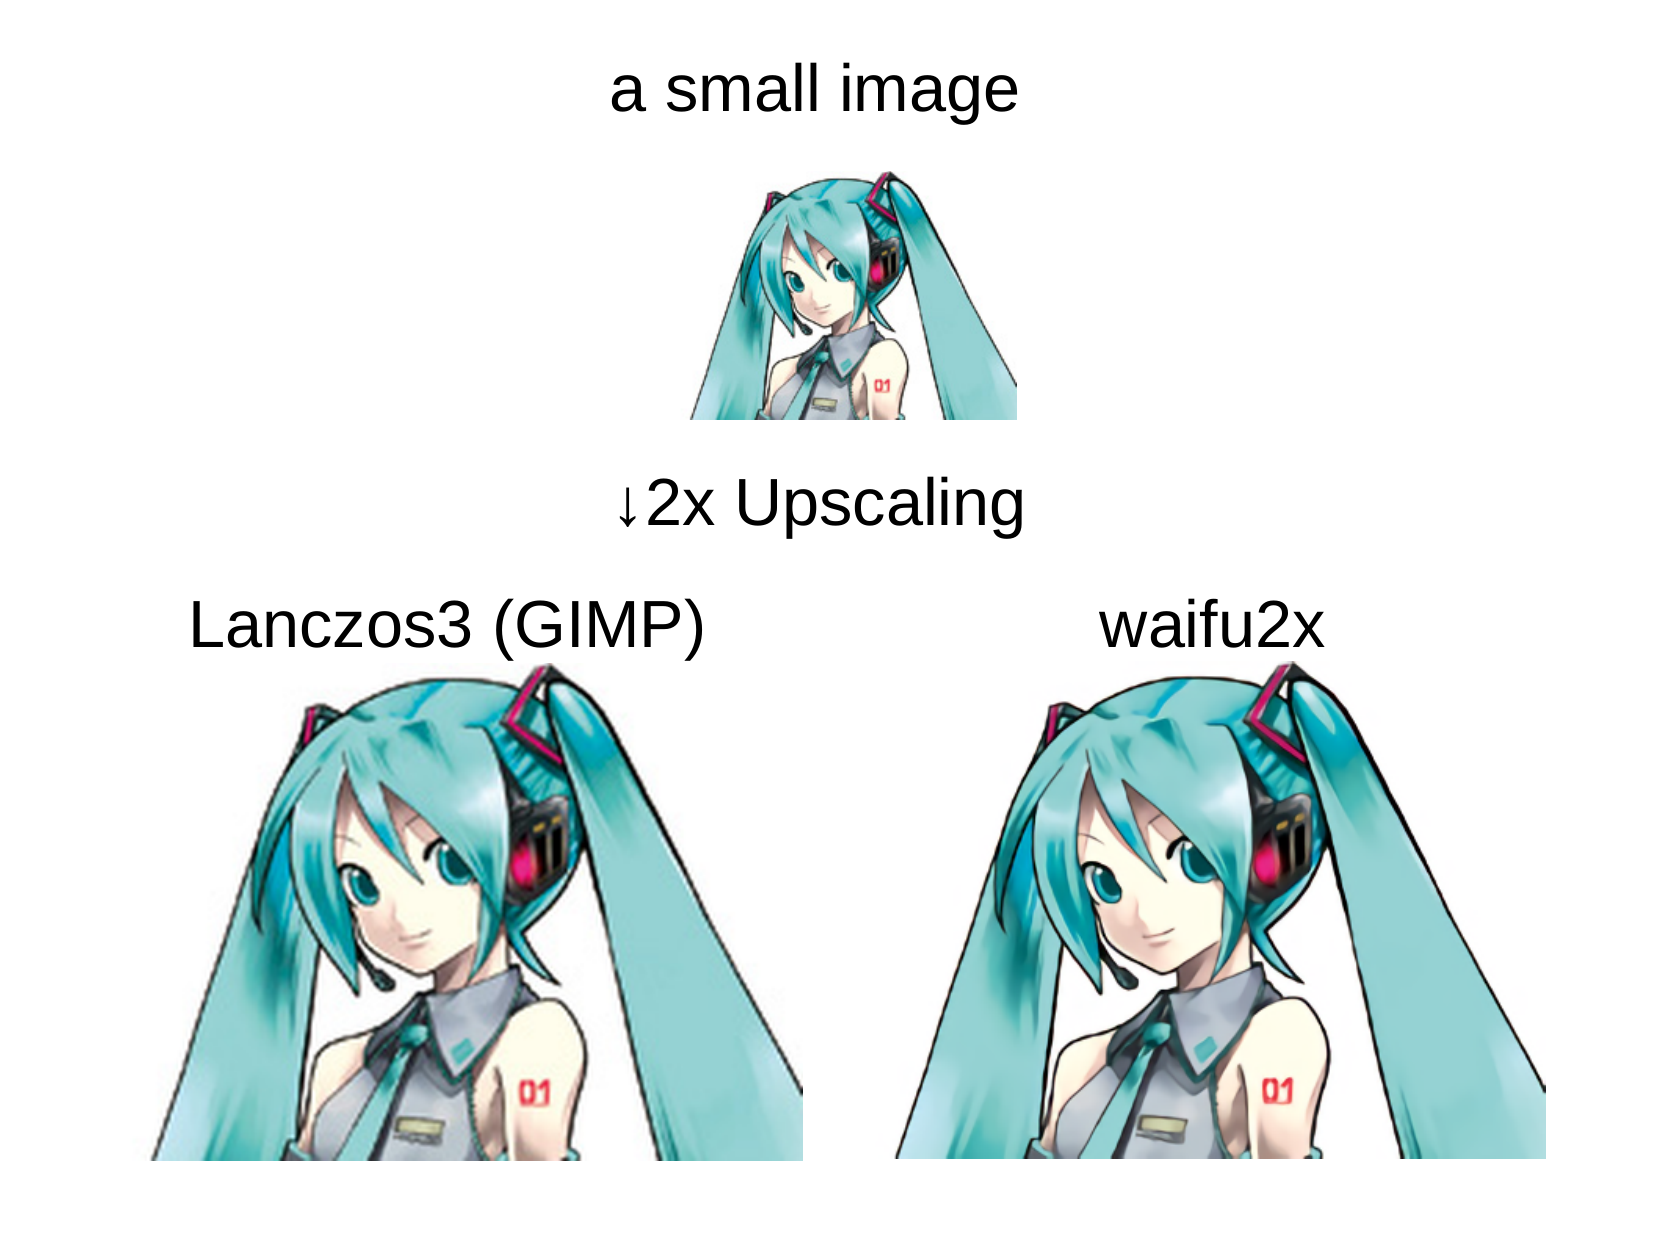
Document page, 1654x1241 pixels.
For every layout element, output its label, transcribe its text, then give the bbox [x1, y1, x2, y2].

text_box ↓2x Upscaling [64, 464, 1575, 615]
text_box Lanczos3 (GIMP) [149, 549, 746, 699]
picture [659, 171, 1017, 420]
text_box waifu2x [914, 569, 1511, 661]
picture [832, 661, 1546, 1159]
subtitle a small image [59, 50, 1571, 201]
picture [89, 663, 803, 1161]
